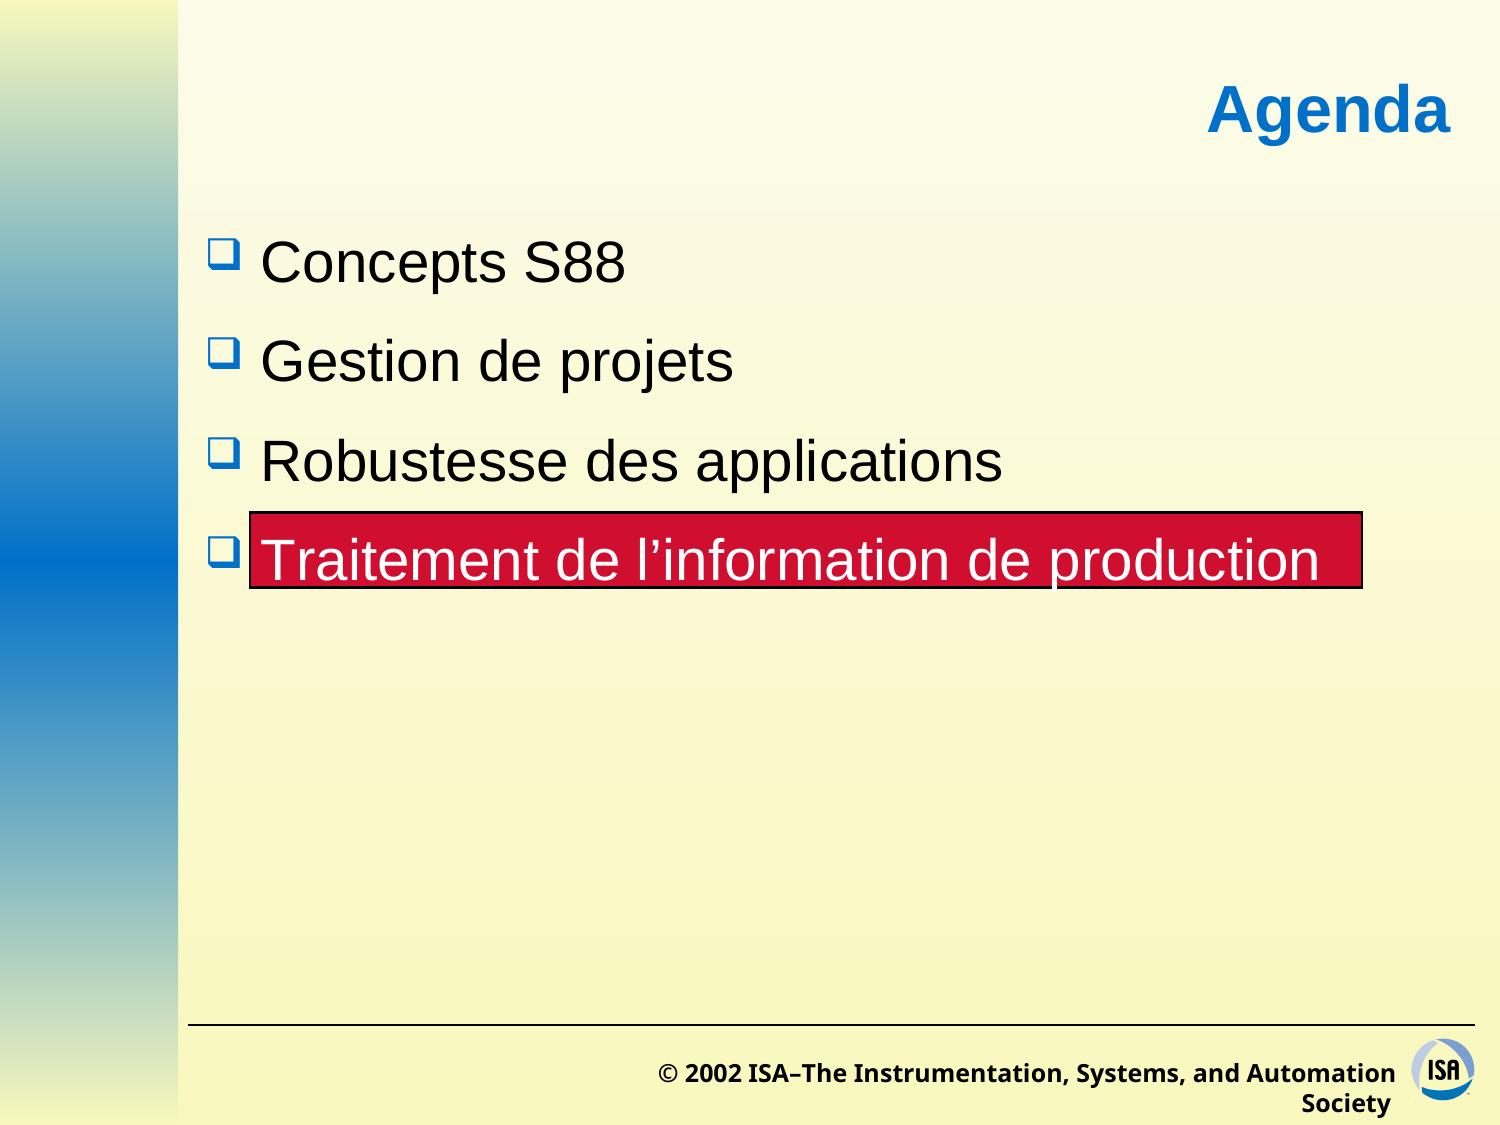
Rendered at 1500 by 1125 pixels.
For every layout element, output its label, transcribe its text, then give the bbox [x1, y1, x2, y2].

picture [1410, 1037, 1476, 1102]
title Agenda [24, 12, 1466, 201]
list Concepts S88 Gestion de projets Robustesse des applications Traitement de l’information de production [189, 224, 1468, 1000]
